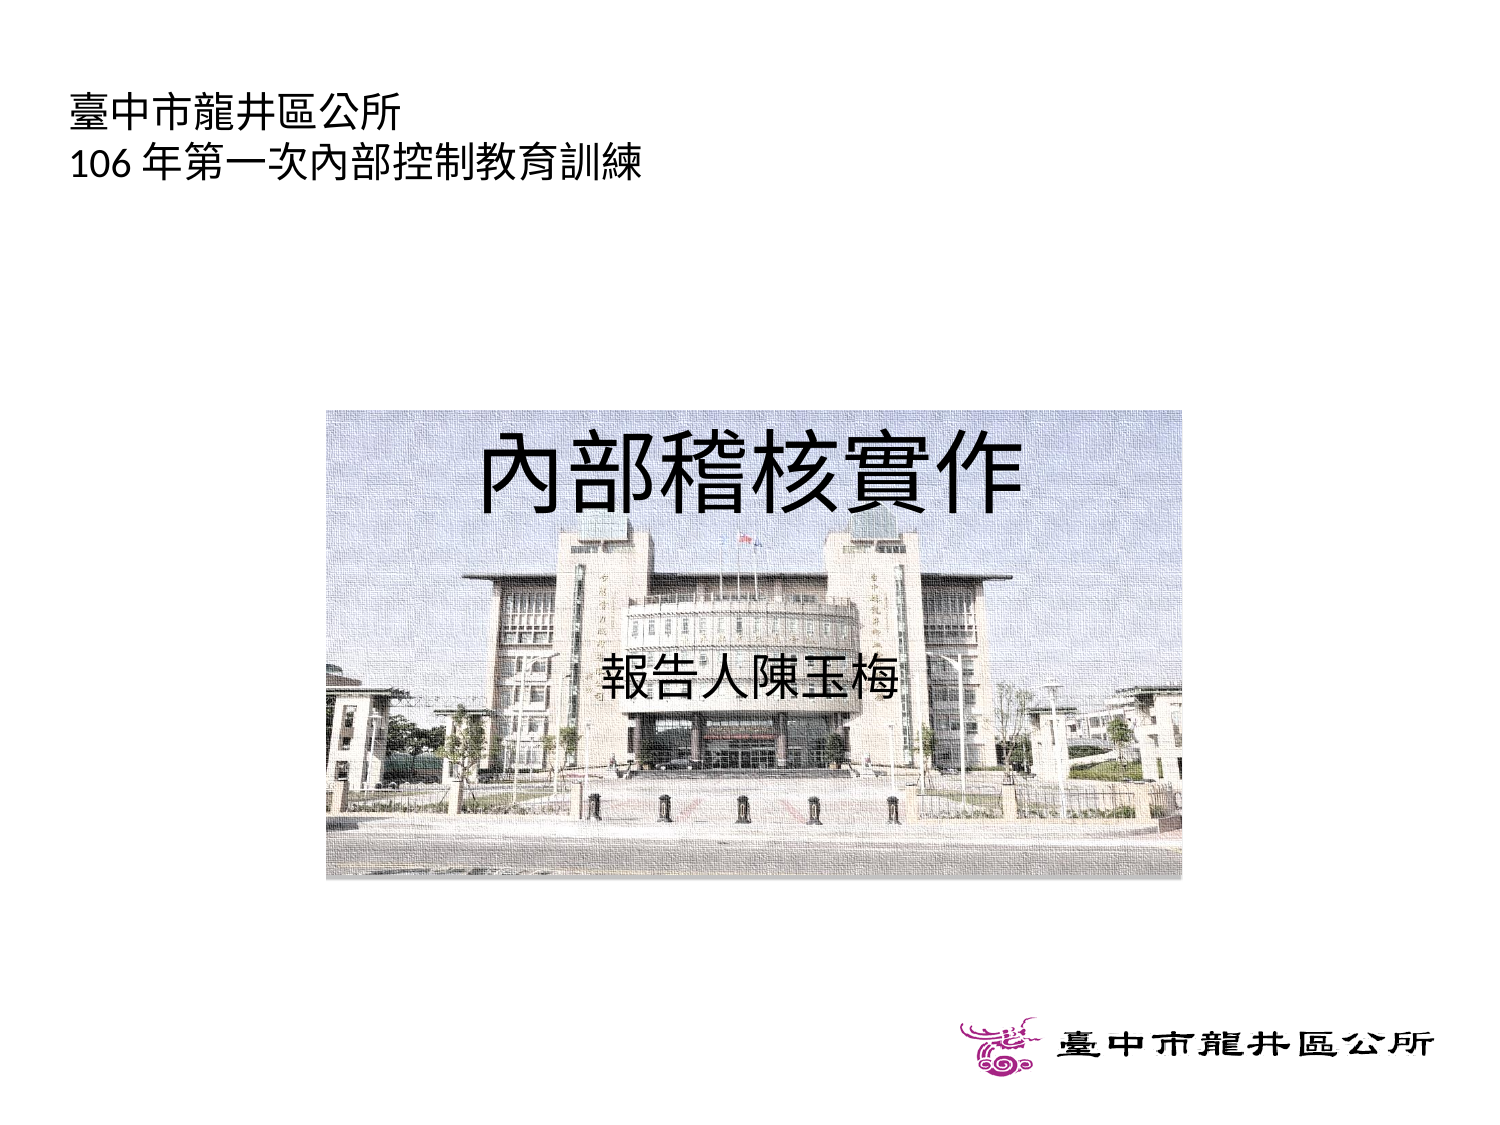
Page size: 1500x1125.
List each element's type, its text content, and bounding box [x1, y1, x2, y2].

text_box 臺中市龍井區公所 106年第一次內部控制教育訓練 [53, 78, 739, 195]
subtitle 報告人陳玉梅 [225, 637, 1276, 925]
title 內部稽核實作 [112, 349, 1388, 591]
